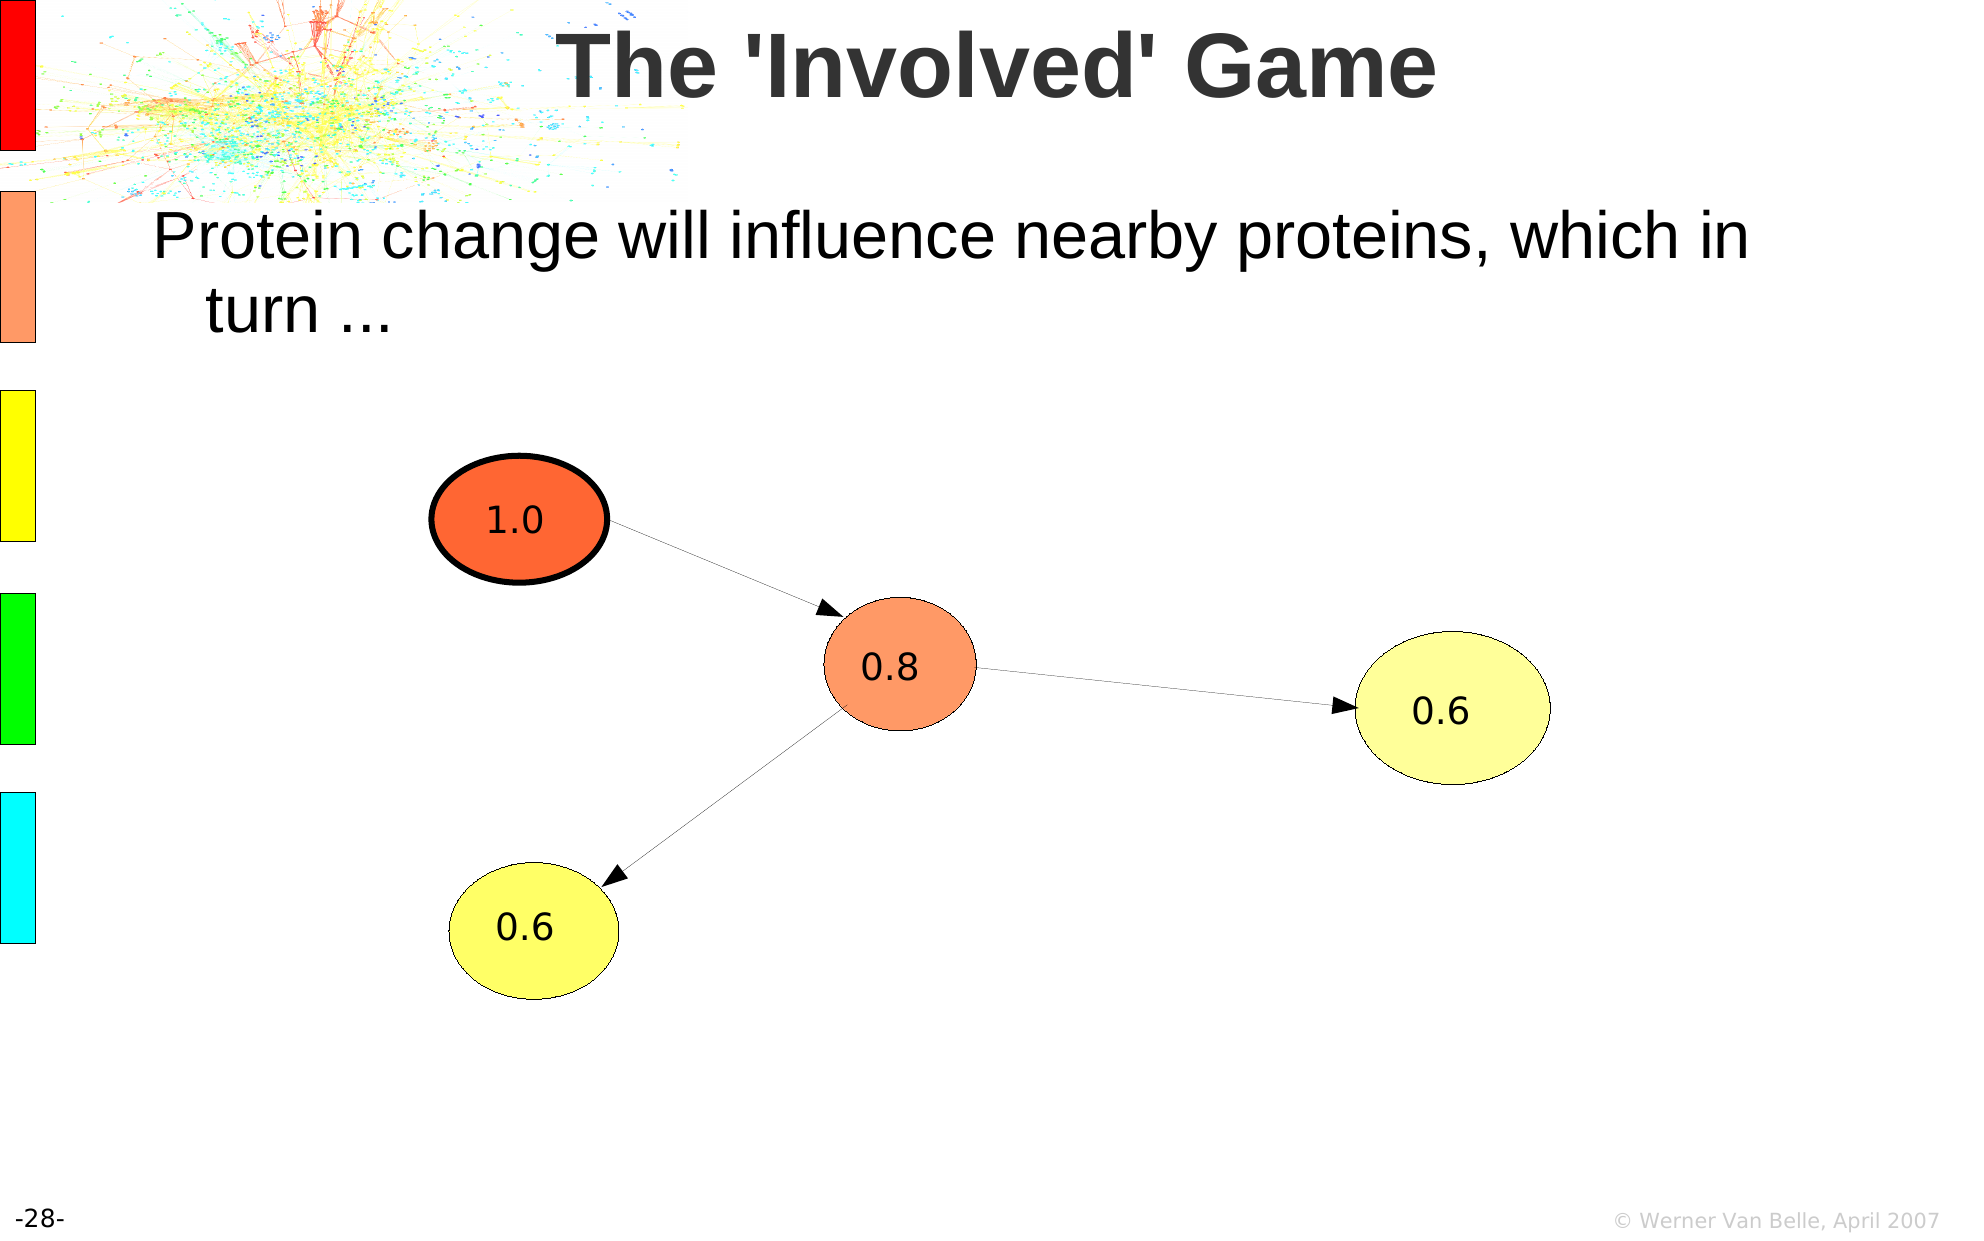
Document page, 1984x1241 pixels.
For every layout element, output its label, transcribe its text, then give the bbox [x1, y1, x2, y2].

text_box [823, 597, 977, 731]
text_box 0.8 [845, 638, 952, 697]
list Protein change will influence nearby proteins, which in turn ... [134, 197, 1935, 1167]
text_box [448, 862, 619, 1000]
text_box [1355, 631, 1551, 785]
text_box 0.6 [1396, 682, 1503, 741]
text_box 0.6 [480, 898, 587, 957]
text_box 1.0 [470, 491, 577, 550]
title The 'Involved' Game [150, 0, 1845, 133]
text_box [431, 455, 608, 583]
